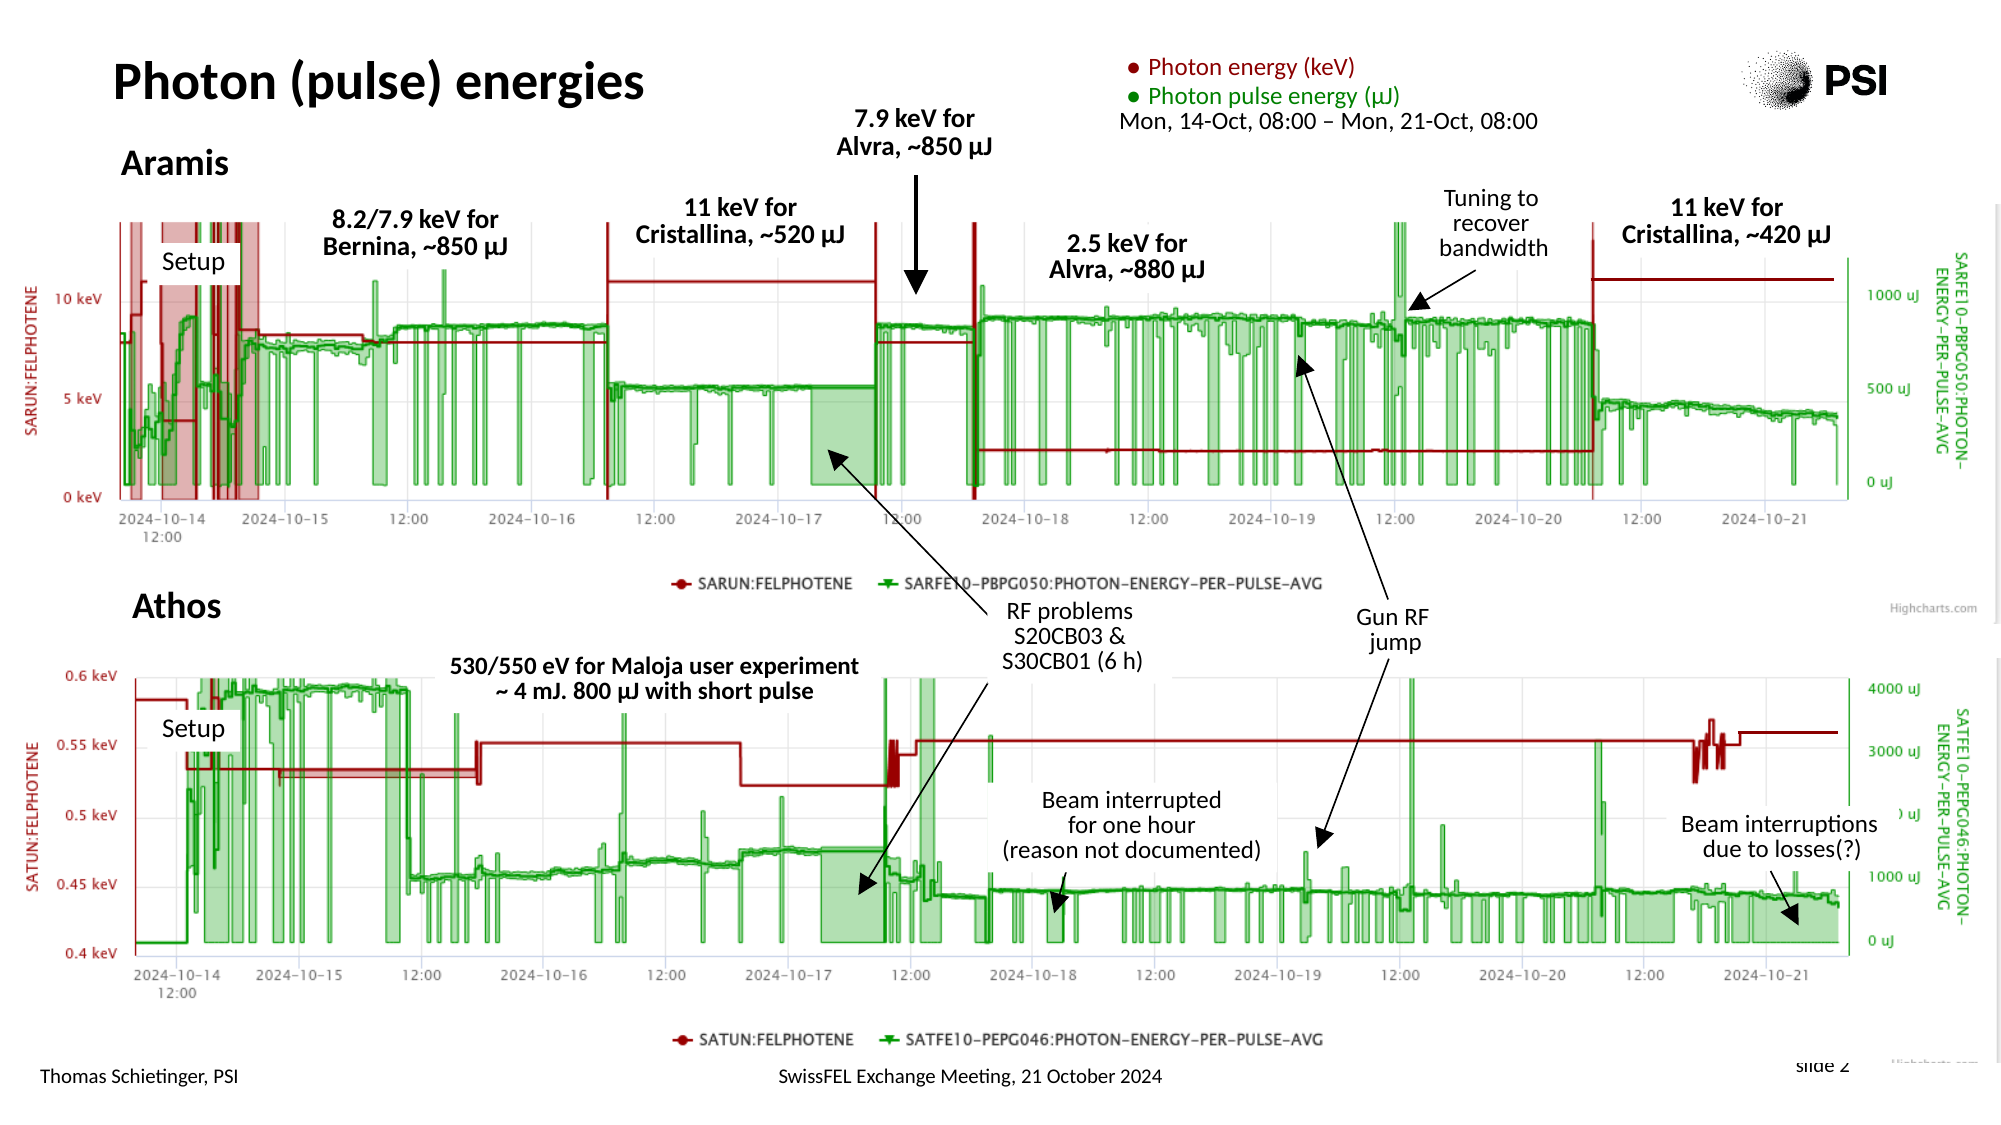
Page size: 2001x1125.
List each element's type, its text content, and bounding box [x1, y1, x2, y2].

text_box Beam interrupted for one hour (reason not documented) [987, 782, 1277, 873]
text_box 2.5 keV for Alvra, ~880 µJ [1034, 224, 1255, 294]
text_box 11 keV for Cristallina, ~420 µJ [1607, 188, 1852, 258]
title Aramis [120, 138, 309, 195]
text_box 11 keV for Cristallina, ~520 µJ [621, 188, 866, 258]
text_box Tuning to recover bandwidth [1424, 180, 1564, 271]
picture [1, 658, 2001, 1063]
title Athos [132, 580, 278, 637]
text_box 8.2/7.9 keV for Bernina, ~850 µJ [308, 200, 529, 270]
text_box ● Photon energy (keV) ● Photon pulse energy (µJ) Mon, 14-Oct, 08:00 – Mon, 21-Oct, 08:00 [1104, 45, 1613, 145]
text_box Setup [147, 243, 240, 286]
text_box Setup [147, 709, 241, 752]
text_box Beam interruptions due to losses(?) [1666, 806, 1899, 872]
text_box Gun RF jump [1341, 599, 1459, 665]
title Photon (pulse) energies [114, 45, 1104, 118]
picture [1, 204, 2001, 624]
text_box 7.9 keV for Alvra, ~850 µJ [821, 100, 1043, 170]
text_box RF problems S20CB03 & S30CB01 (6 h) [987, 593, 1173, 684]
text_box 530/550 eV for Maloja user experiment ~ 4 mJ. 800 µJ with short pulse [435, 648, 880, 714]
